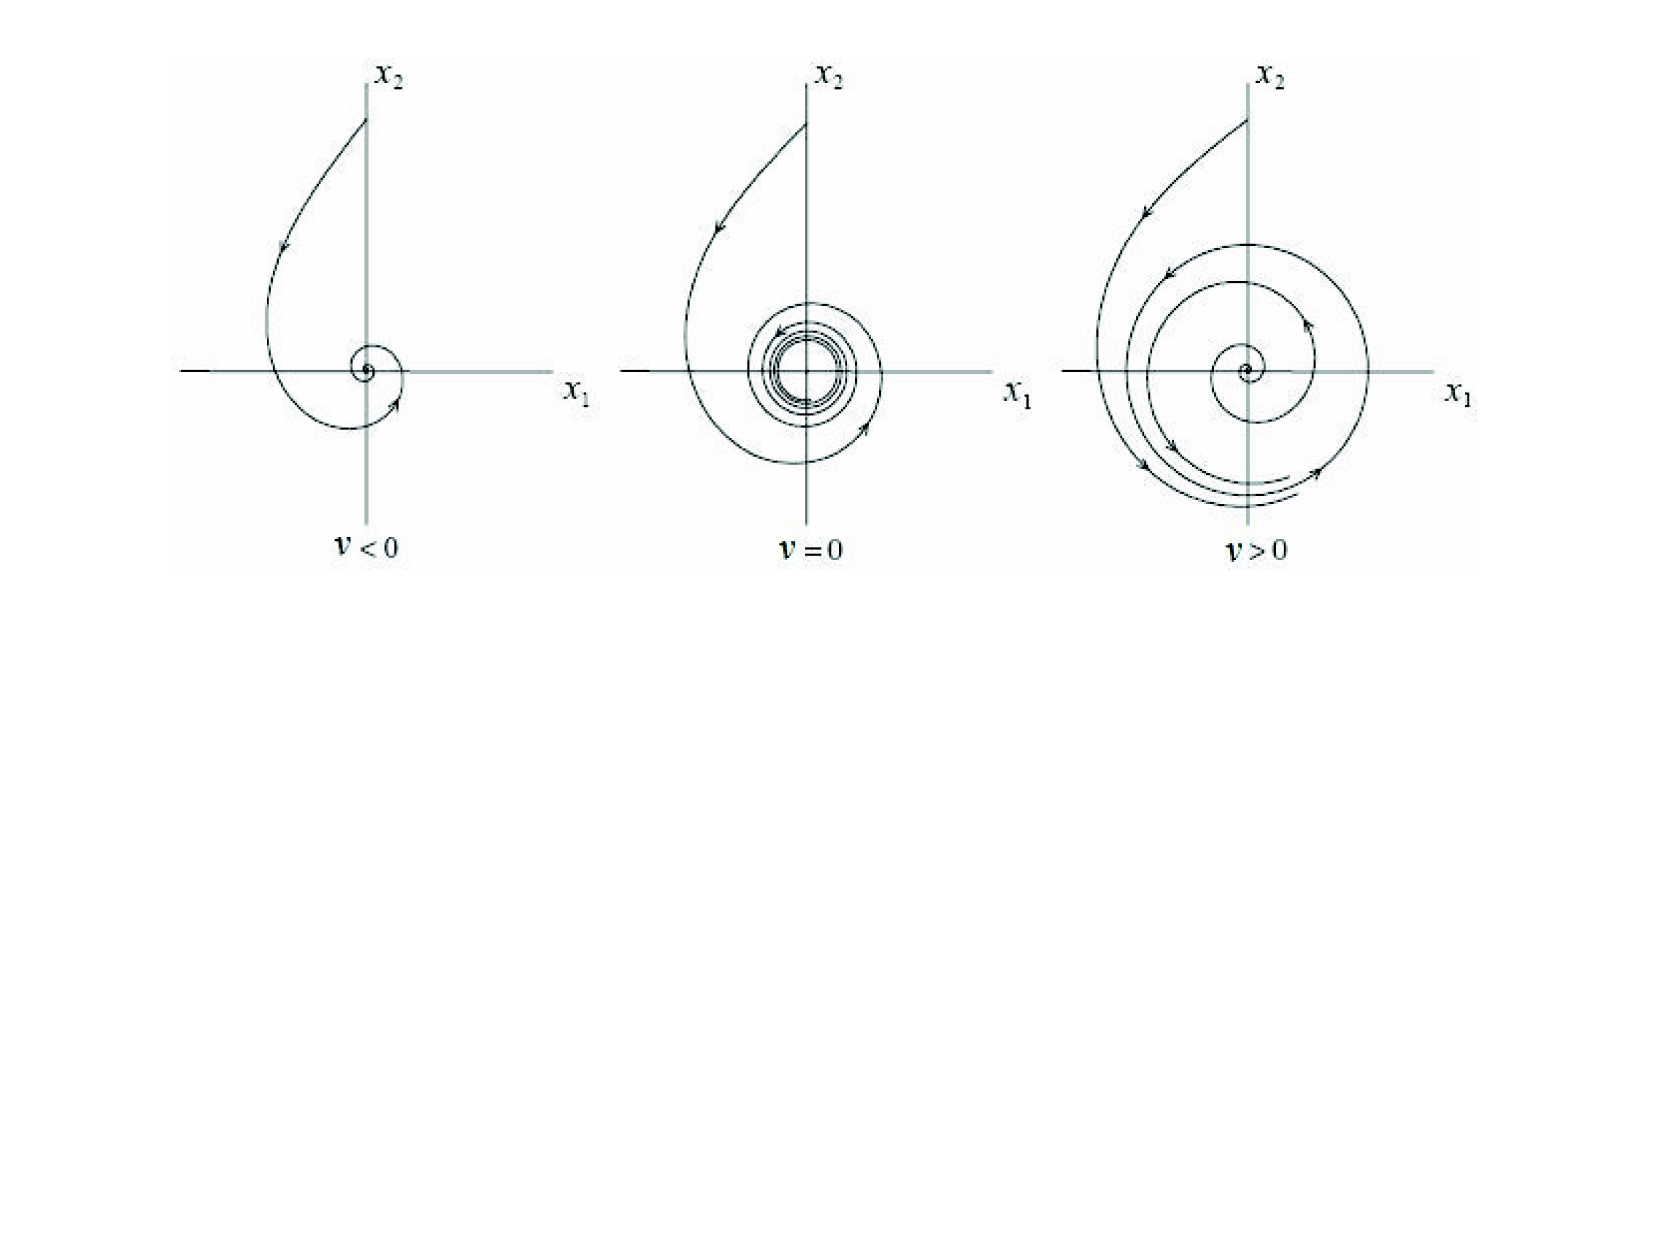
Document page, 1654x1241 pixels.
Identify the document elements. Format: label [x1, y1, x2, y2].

picture [171, 58, 1477, 570]
